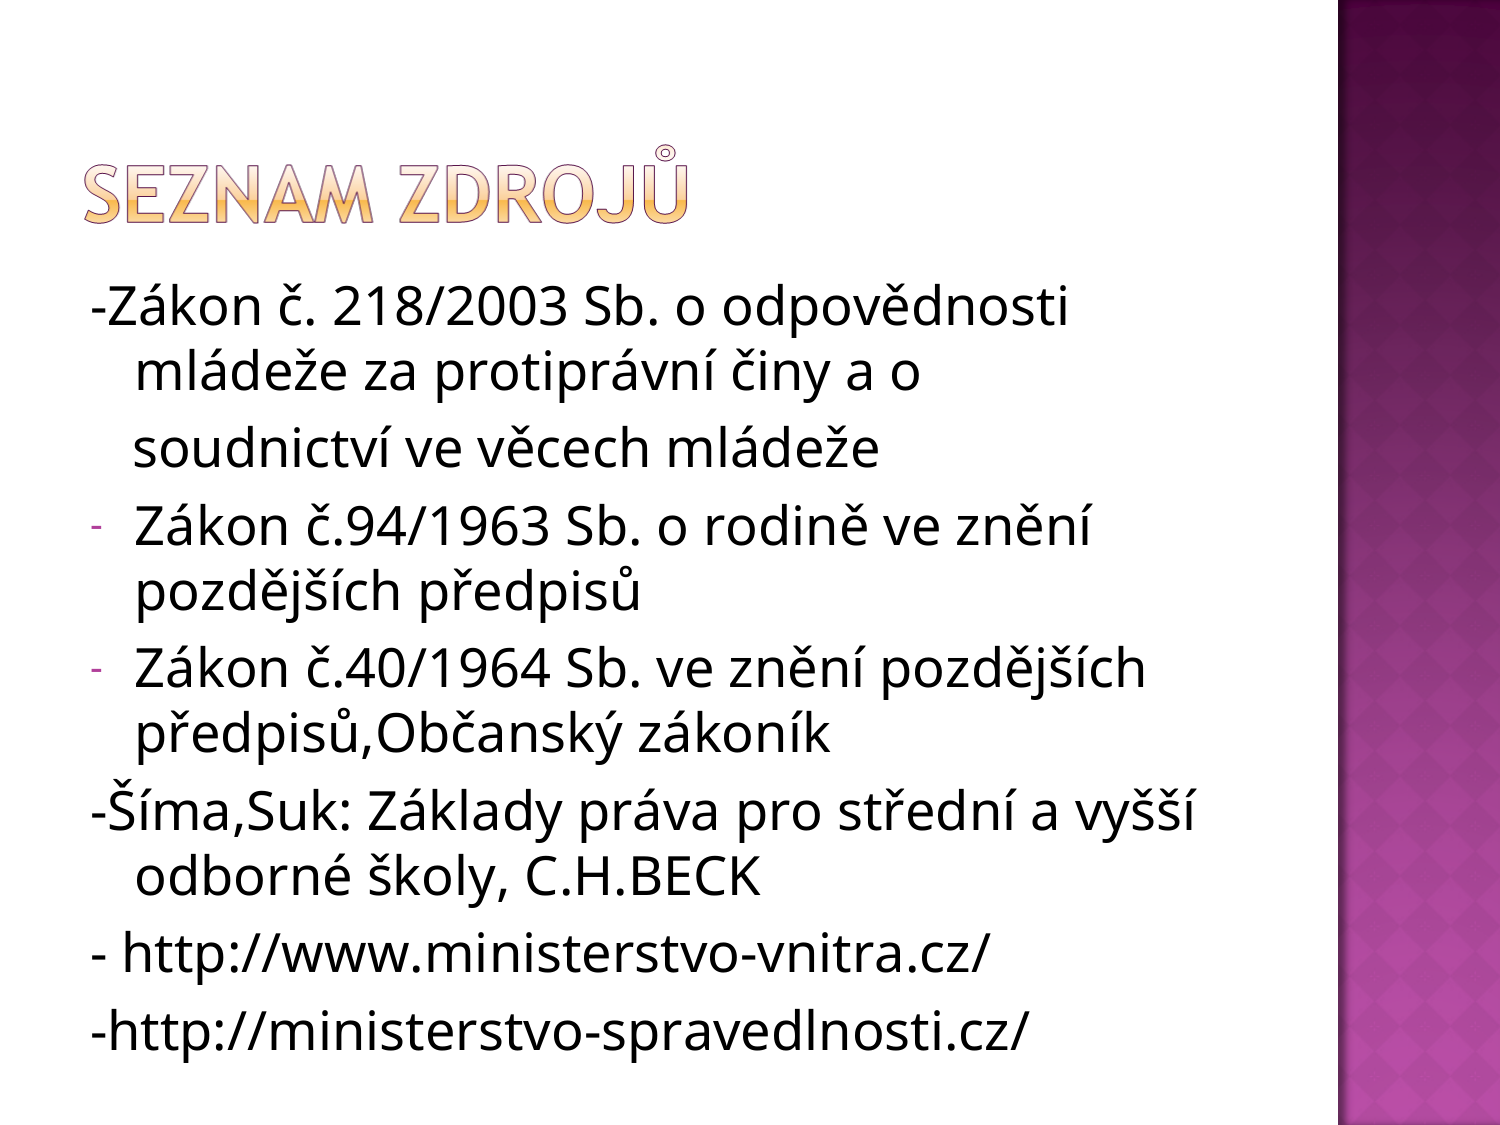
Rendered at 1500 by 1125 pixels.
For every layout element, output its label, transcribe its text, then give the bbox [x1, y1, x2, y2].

picture [1337, 0, 1500, 1125]
list -Zákon č. 218/2003 Sb. o odpovědnosti mládeže za protiprávní činy a o soudnictví ve věcech mládeže Zákon č.94/1963 Sb. o rodině ve znění pozdějších předpisů Zákon č.40/1964 Sb. ve znění pozdějších předpisů,Občanský zákoník -Šíma,Suk: Základy práva pro střední a vyšší odborné školy, C.H.BECK - http://www.ministerstvo-vnitra.cz/ -http://ministerstvo-spravedlnosti.cz/ [75, 263, 1263, 1069]
text_box [34, 52, 1265, 241]
